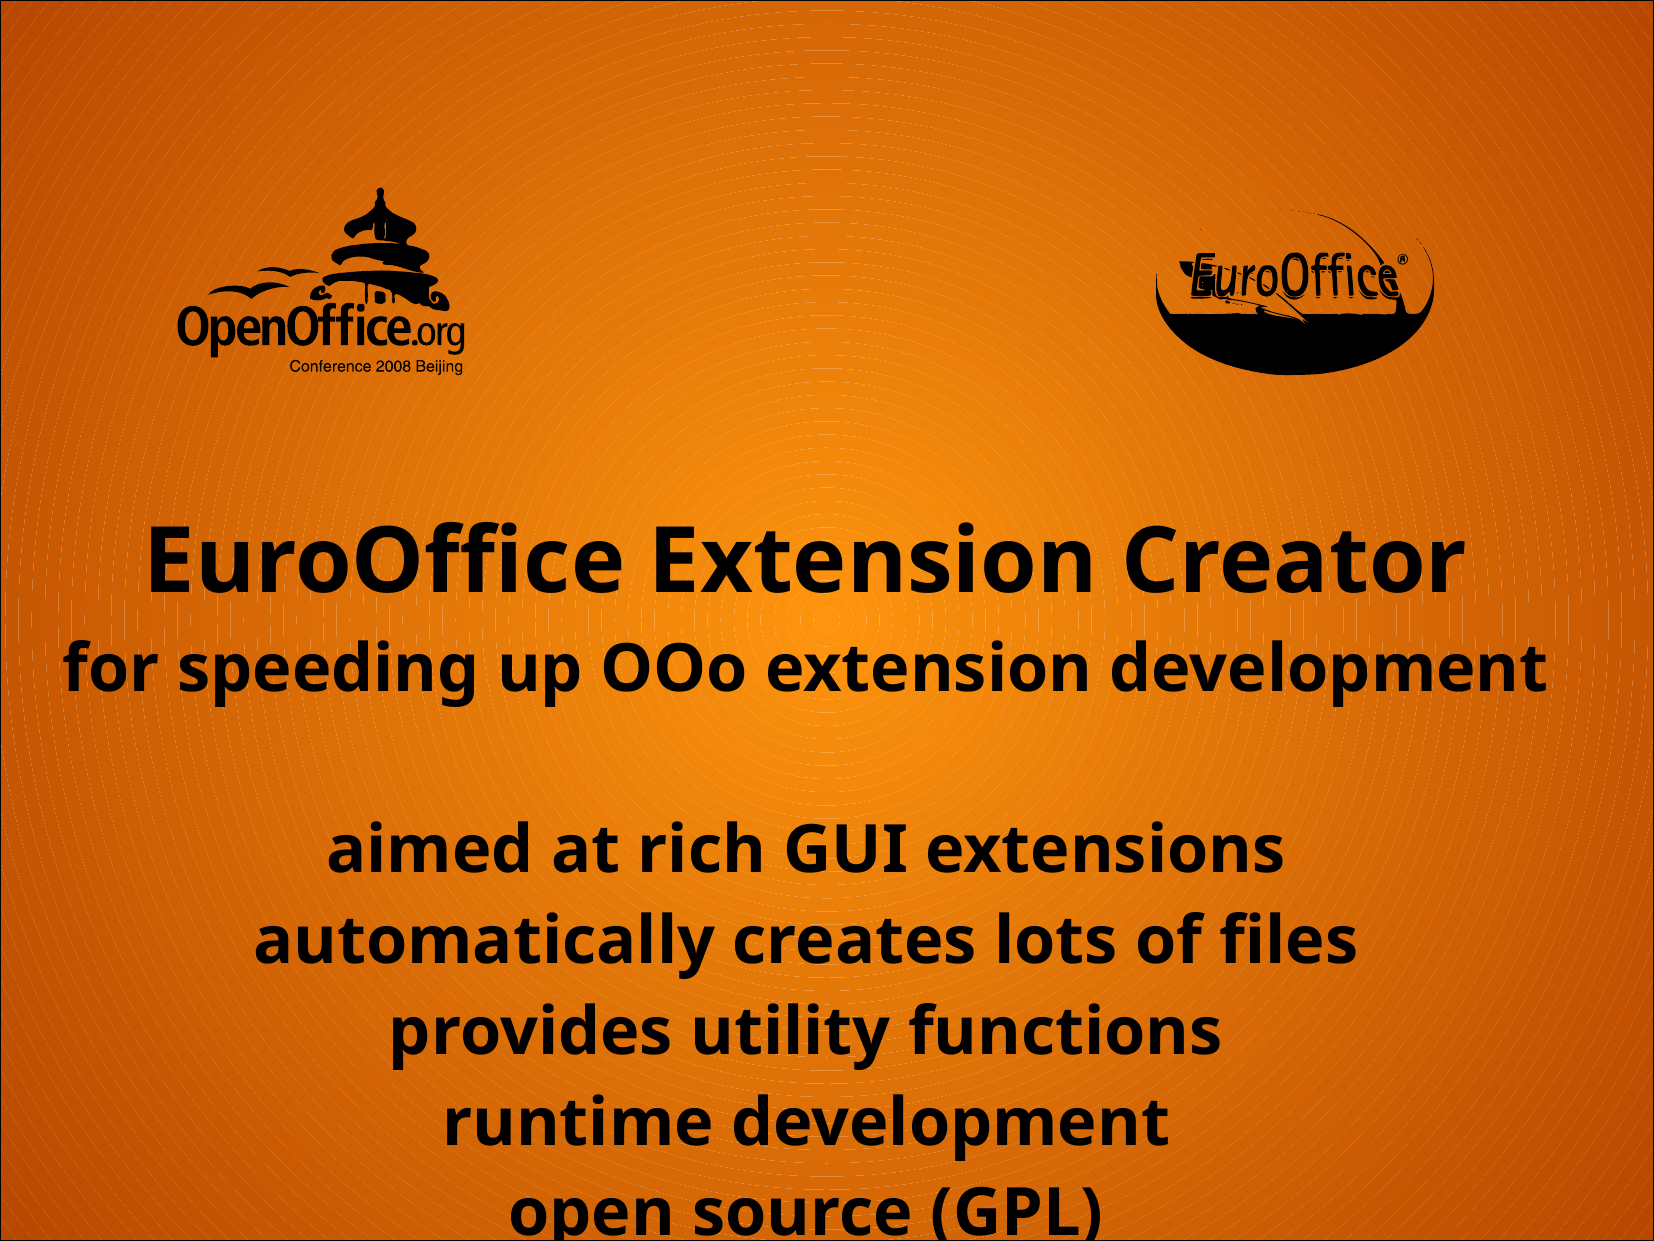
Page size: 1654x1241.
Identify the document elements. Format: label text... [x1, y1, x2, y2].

text_box EuroOffice Extension Creator for speeding up OOo extension development aimed at rich GUI extensions automatically creates lots of files provides utility functions runtime development open source (GPL) [37, 487, 1576, 1168]
